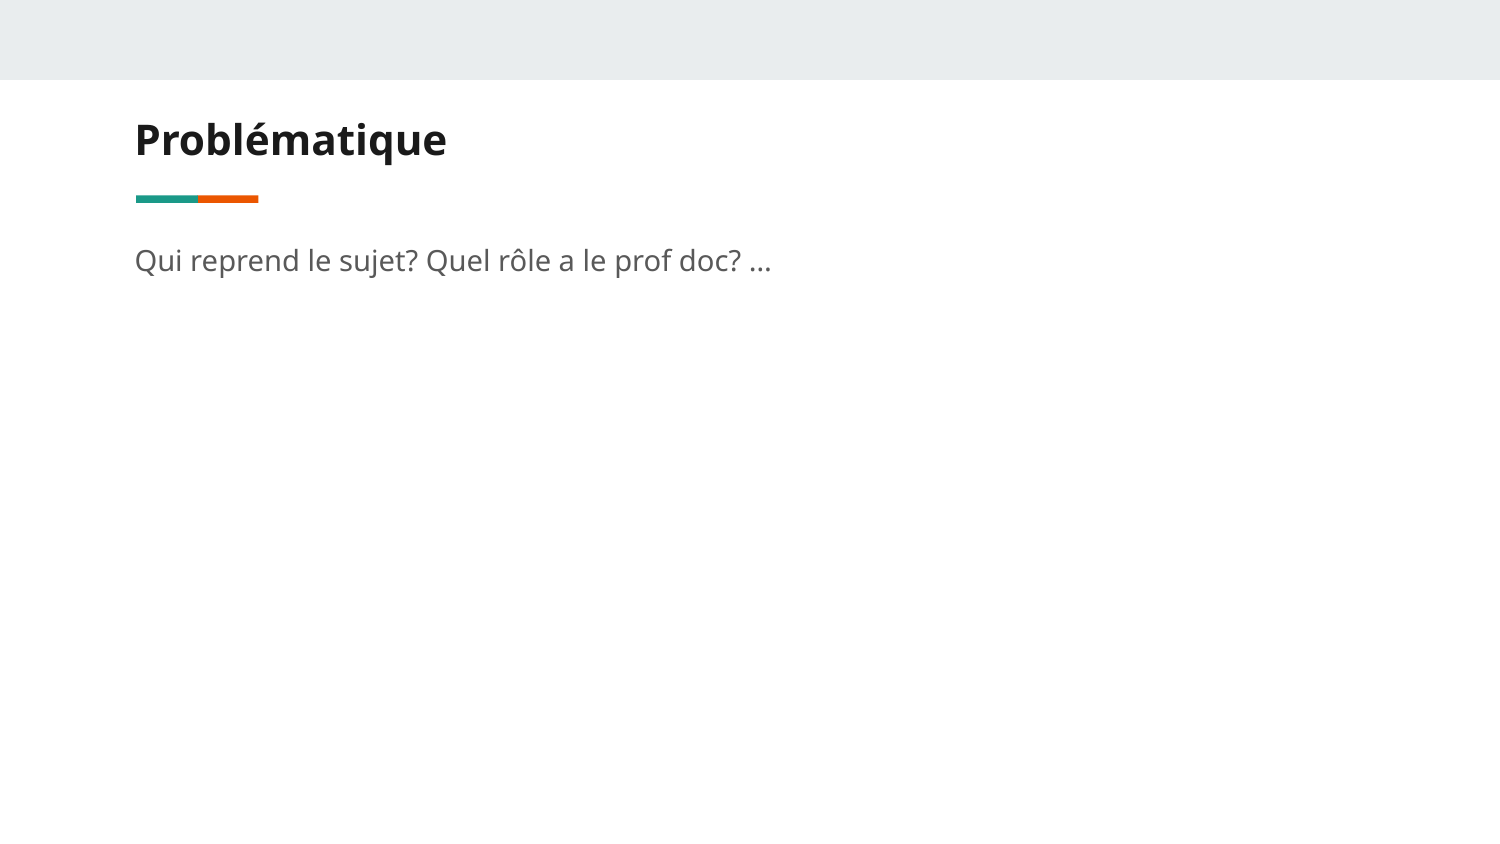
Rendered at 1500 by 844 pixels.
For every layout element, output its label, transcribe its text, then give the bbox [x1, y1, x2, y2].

title Problématique [119, 95, 1381, 183]
list Qui reprend le sujet? Quel rôle a le prof doc? … [119, 222, 1381, 712]
